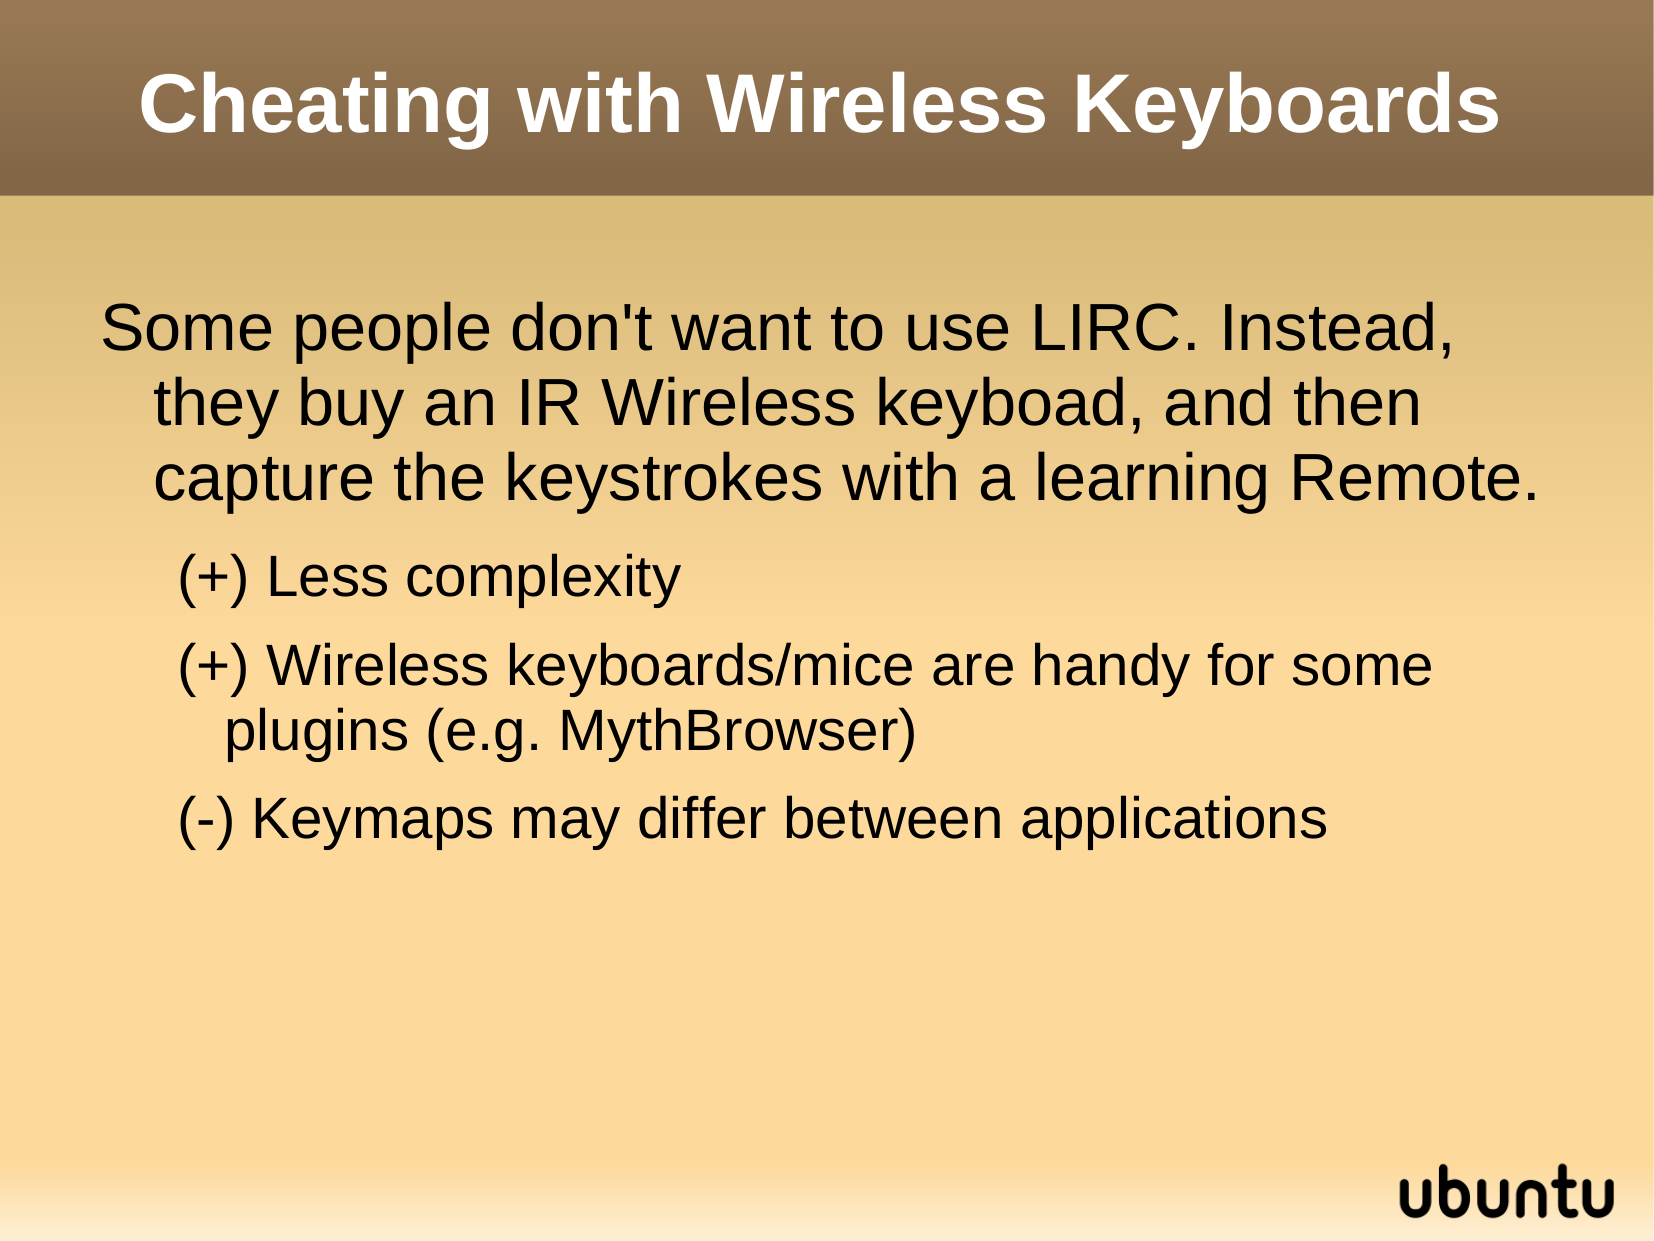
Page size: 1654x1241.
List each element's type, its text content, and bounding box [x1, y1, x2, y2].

title Cheating with Wireless Keyboards [76, 7, 1565, 200]
picture [0, 0, 1654, 1241]
list Some people don't want to use LIRC. Instead, they buy an IR Wireless keyboad, and then capture the keystrokes with a learning Remote. (+) Less complexity (+) Wireless keyboards/mice are handy for some plugins (e.g. MythBrowser) (-) Keymaps may differ between applications [82, 290, 1571, 1094]
